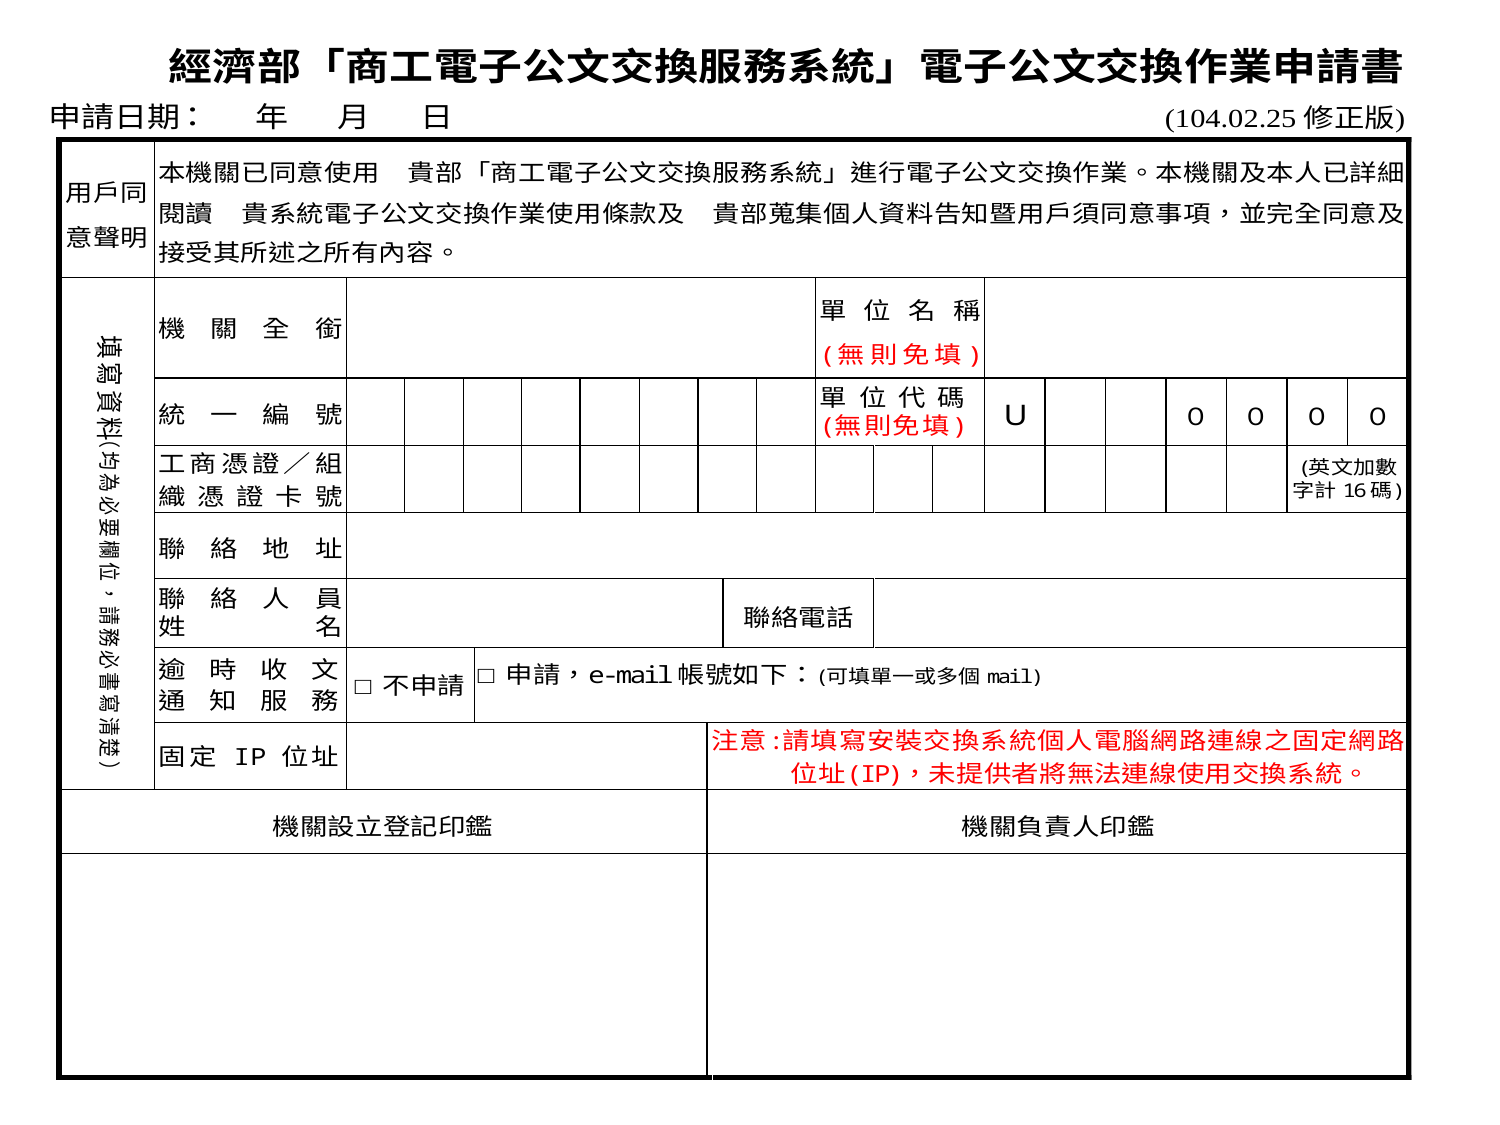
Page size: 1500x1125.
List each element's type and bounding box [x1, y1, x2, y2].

picture [41, 42, 1412, 1125]
